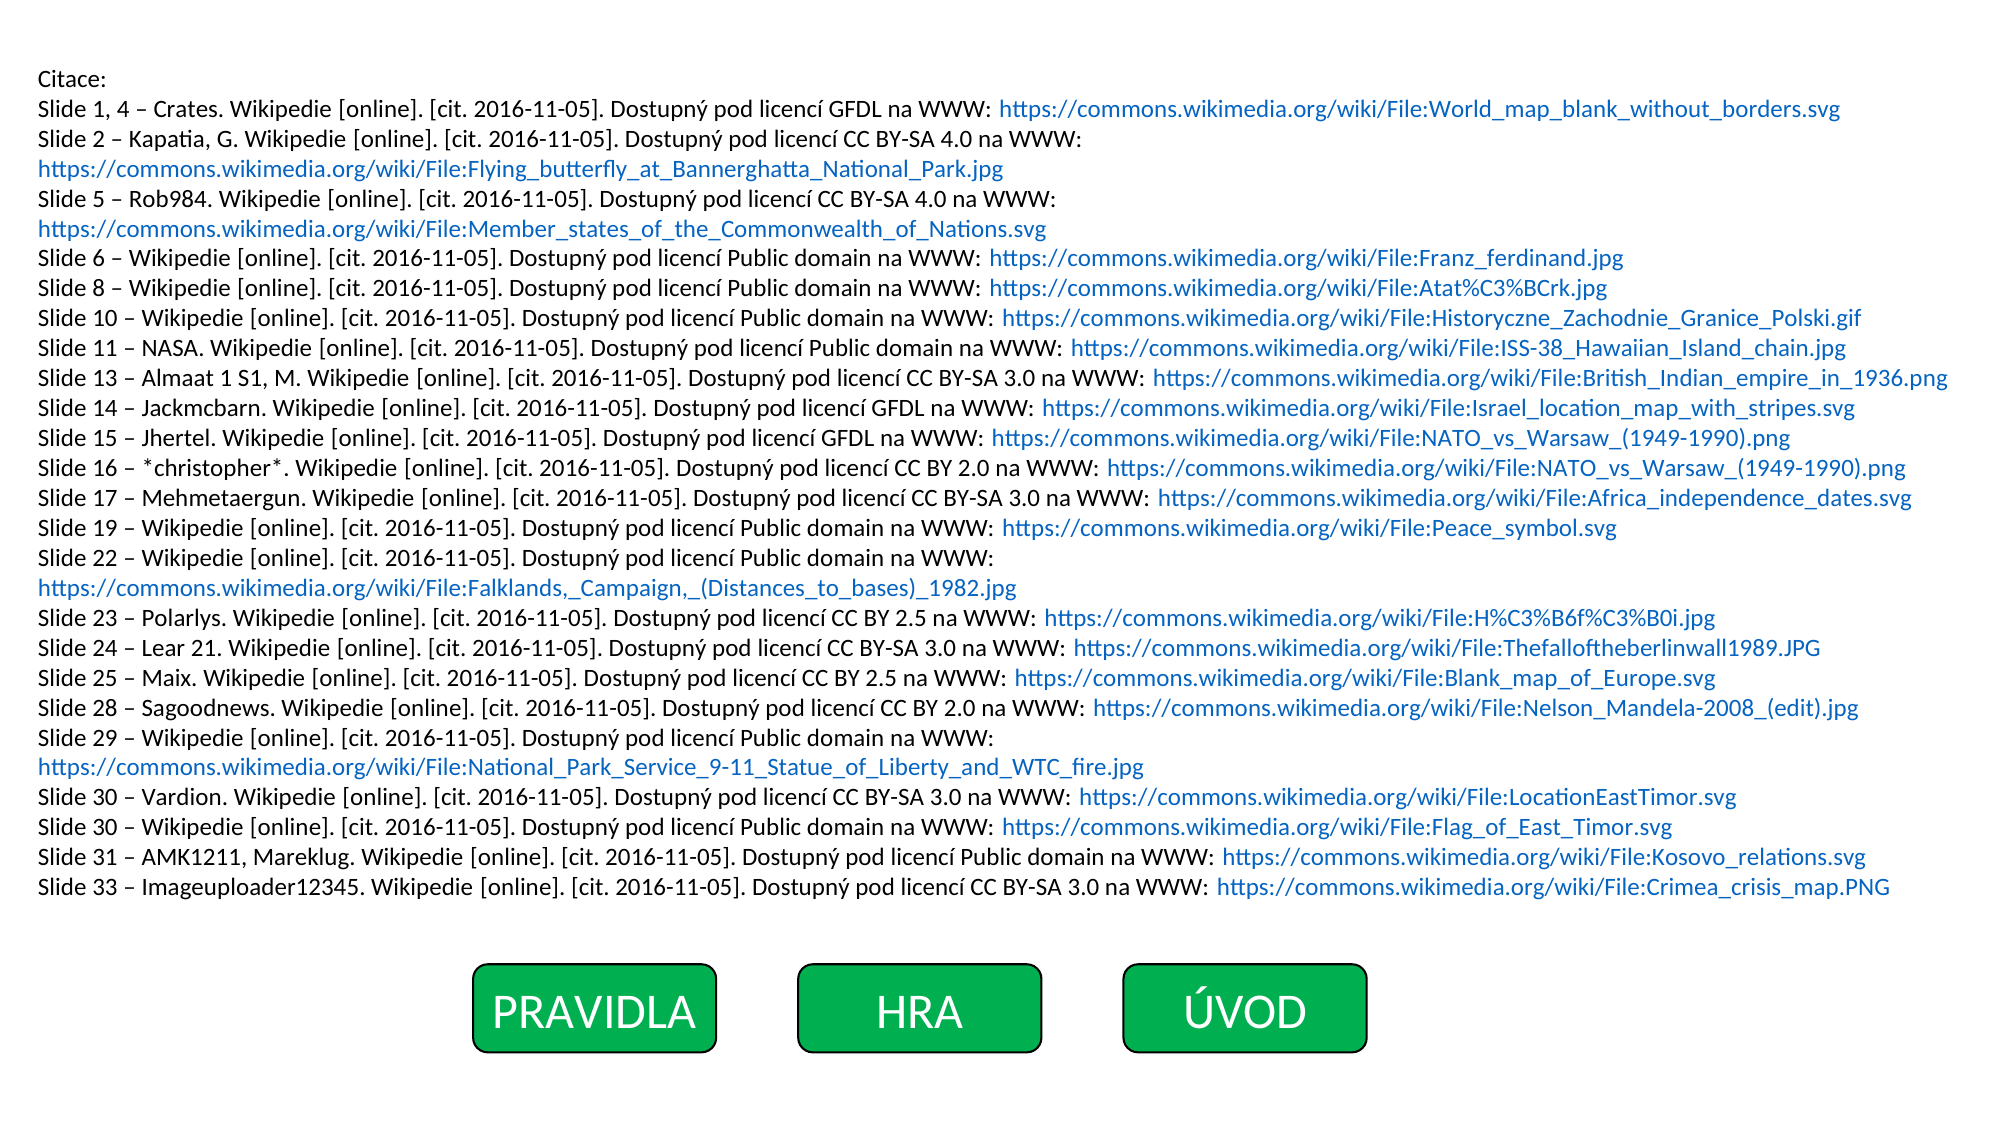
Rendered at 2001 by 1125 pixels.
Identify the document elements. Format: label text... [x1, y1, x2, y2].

text_box ÚVOD [1123, 964, 1367, 1053]
text_box Citace: Slide 1, 4 – Crates. Wikipedie [online]. [cit. 2016-11-05]. Dostupný pod licencí GFDL na WWW: https://commons.wikimedia.org/wiki/File:World_map_blank_without_borders.svg Slide 2 – Kapatia, G. Wikipedie [online]. [cit. 2016-11-05]. Dostupný pod licencí CC BY-SA 4.0 na WWW: https://commons.wikimedia.org/wiki/File:Flying_butterfly_at_Bannerghatta_National_Park.jpg Slide 5 – Rob984. Wikipedie [online]. [cit. 2016-11-05]. Dostupný pod licencí CC BY-SA 4.0 na WWW: https://commons.wikimedia.org/wiki/File:Member_states_of_the_Commonwealth_of_Nations.svg Slide 6 – Wikipedie [online]. [cit. 2016-11-05]. Dostupný pod licencí Public domain na WWW: https://commons.wikimedia.org/wiki/File:Franz_ferdinand.jpg Slide 8 – Wikipedie [online]. [cit. 2016-11-05]. Dostupný pod licencí Public domain na WWW: https://commons.wikimedia.org/wiki/File:Atat%C3%BCrk.jpg Slide 10 – Wikipedie [online]. [cit. 2016-11-05]. Dostupný pod licencí Public domain na WWW: https://commons.wikimedia.org/wiki/File:Historyczne_Zachodnie_Granice_Polski.gif Slide 11 – NASA. Wikipedie [online]. [cit. 2016-11-05]. Dostupný pod licencí Public domain na WWW: https://commons.wikimedia.org/wiki/File:ISS-38_Hawaiian_Island_chain.jpg Slide 13 – Almaat 1 S1, M. Wikipedie [online]. [cit. 2016-11-05]. Dostupný pod licencí CC BY-SA 3.0 na WWW: https://commons.wikimedia.org/wiki/File:British_Indian_empire_in_1936.png Slide 14 – Jackmcbarn. Wikipedie [online]. [cit. 2016-11-05]. Dostupný pod licencí GFDL na WWW: https://commons.wikimedia.org/wiki/File:Israel_location_map_with_stripes.svg Slide 15 – Jhertel. Wikipedie [online]. [cit. 2016-11-05]. Dostupný pod licencí GFDL na WWW: https://commons.wikimedia.org/wiki/File:NATO_vs_Warsaw_(1949-1990).png Slide 16 – *christopher*. Wikipedie [online]. [cit. 2016-11-05]. Dostupný pod licencí CC BY 2.0 na WWW: https://commons.wikimedia.org/wiki/File:NATO_vs_Warsaw_(1949-1990).png Slide 17 – Mehmetaergun. Wikipedie [online]. [cit. 2016-11-05]. Dostupný pod licencí CC BY-SA 3.0 na WWW: https://commons.wikimedia.org/wiki/File:Africa_independence_dates.svg Slide 19 – Wikipedie [online]. [cit. 2016-11-05]. Dostupný pod licencí Public domain na WWW: https://commons.wikimedia.org/wiki/File:Peace_symbol.svg Slide 22 – Wikipedie [online]. [cit. 2016-11-05]. Dostupný pod licencí Public domain na WWW: https://commons.wikimedia.org/wiki/File:Falklands,_Campaign,_(Distances_to_bases)_1982.jpg Slide 23 – Polarlys. Wikipedie [online]. [cit. 2016-11-05]. Dostupný pod licencí CC BY 2.5 na WWW: https://commons.wikimedia.org/wiki/File:H%C3%B6f%C3%B0i.jpg Slide 24 – Lear 21. Wikipedie [online]. [cit. 2016-11-05]. Dostupný pod licencí CC BY-SA 3.0 na WWW: https://commons.wikimedia.org/wiki/File:Thefalloftheberlinwall1989.JPG Slide 25 – Maix. Wikipedie [online]. [cit. 2016-11-05]. Dostupný pod licencí CC BY 2.5 na WWW: https://commons.wikimedia.org/wiki/File:Blank_map_of_Europe.svg Slide 28 – Sagoodnews. Wikipedie [online]. [cit. 2016-11-05]. Dostupný pod licencí CC BY 2.0 na WWW: https://commons.wikimedia.org/wiki/File:Nelson_Mandela-2008_(edit).jpg Slide 29 – Wikipedie [online]. [cit. 2016-11-05]. Dostupný pod licencí Public domain na WWW: https://commons.wikimedia.org/wiki/File:National_Park_Service_9-11_Statue_of_Liberty_and_WTC_fire.jpg Slide 30 – Vardion. Wikipedie [online]. [cit. 2016-11-05]. Dostupný pod licencí CC BY-SA 3.0 na WWW: https://commons.wikimedia.org/wiki/File:LocationEastTimor.svg Slide 30 – Wikipedie [online]. [cit. 2016-11-05]. Dostupný pod licencí Public domain na WWW: https://commons.wikimedia.org/wiki/File:Flag_of_East_Timor.svg Slide 31 – AMK1211, Mareklug. Wikipedie [online]. [cit. 2016-11-05]. Dostupný pod licencí Public domain na WWW: https://commons.wikimedia.org/wiki/File:Kosovo_relations.svg Slide 33 – Imageuploader12345. Wikipedie [online]. [cit. 2016-11-05]. Dostupný pod licencí CC BY-SA 3.0 na WWW: https://commons.wikimedia.org/wiki/File:Crimea_crisis_map.PNG [23, 54, 1973, 909]
text_box HRA [798, 964, 1042, 1053]
text_box PRAVIDLA [473, 964, 717, 1053]
